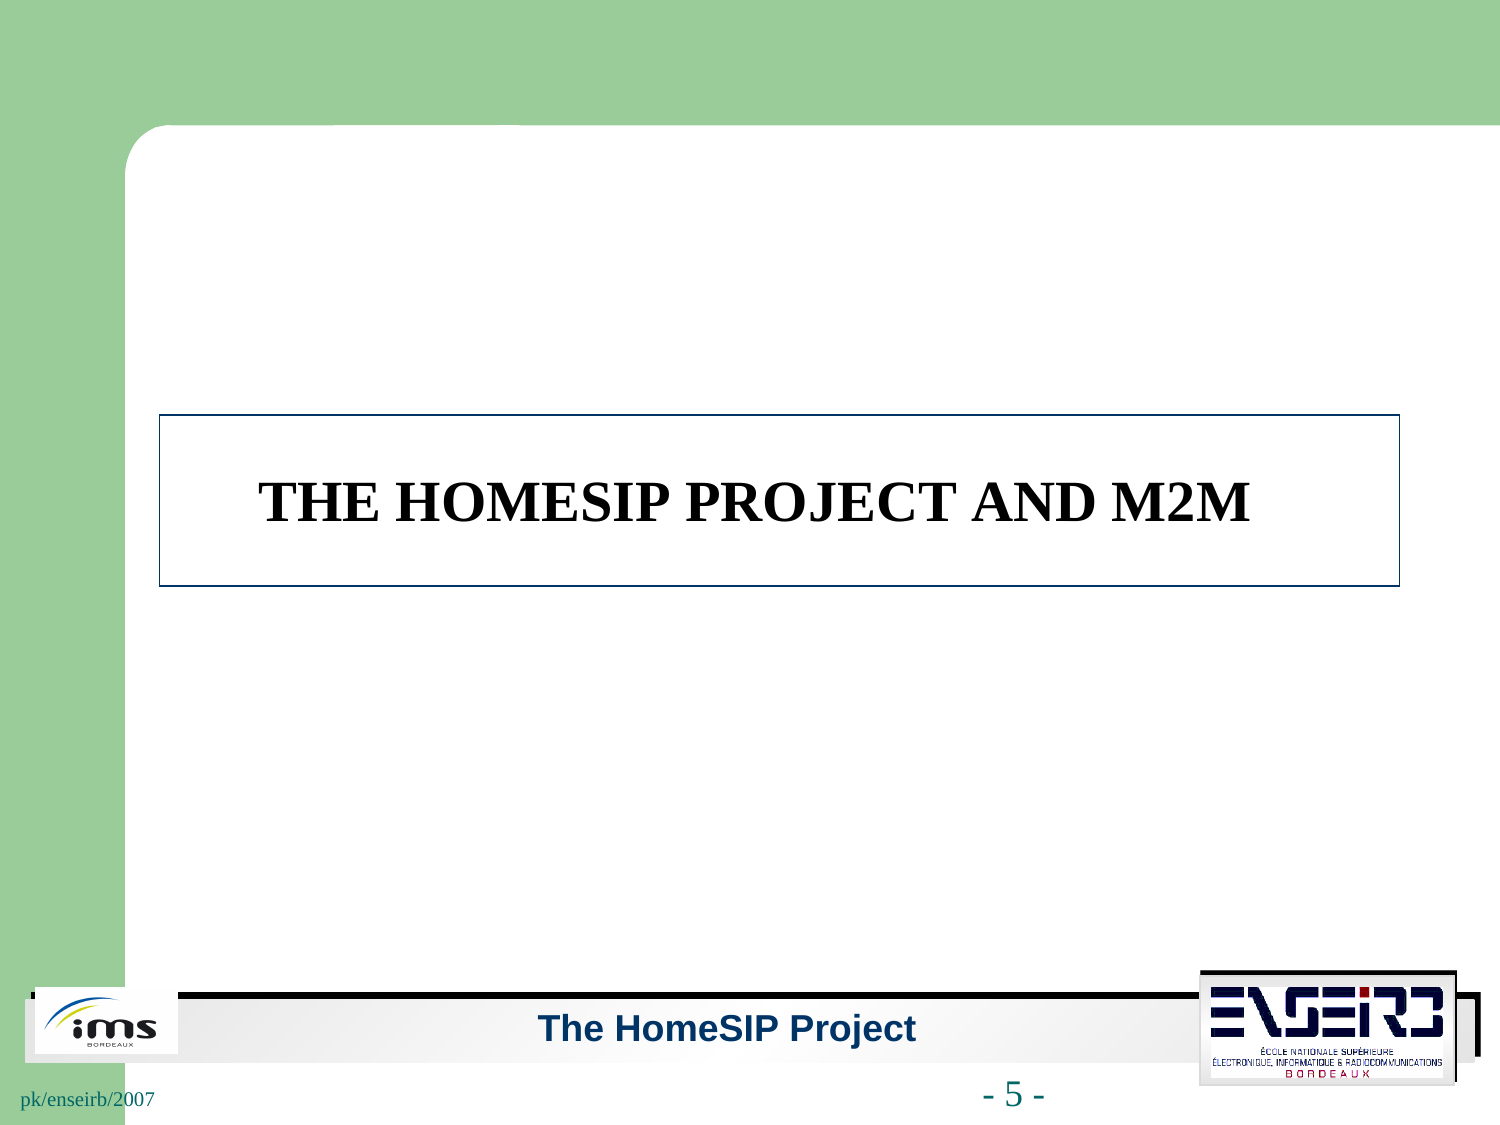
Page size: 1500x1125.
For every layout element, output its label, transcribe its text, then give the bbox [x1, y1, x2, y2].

text_box THE HOMESIP PROJECT AND M2M [160, 461, 1386, 585]
picture [1211, 987, 1443, 1078]
picture [35, 987, 178, 1054]
text_box THE HOMESIP PROJECT AND M2M [123, 461, 1386, 596]
